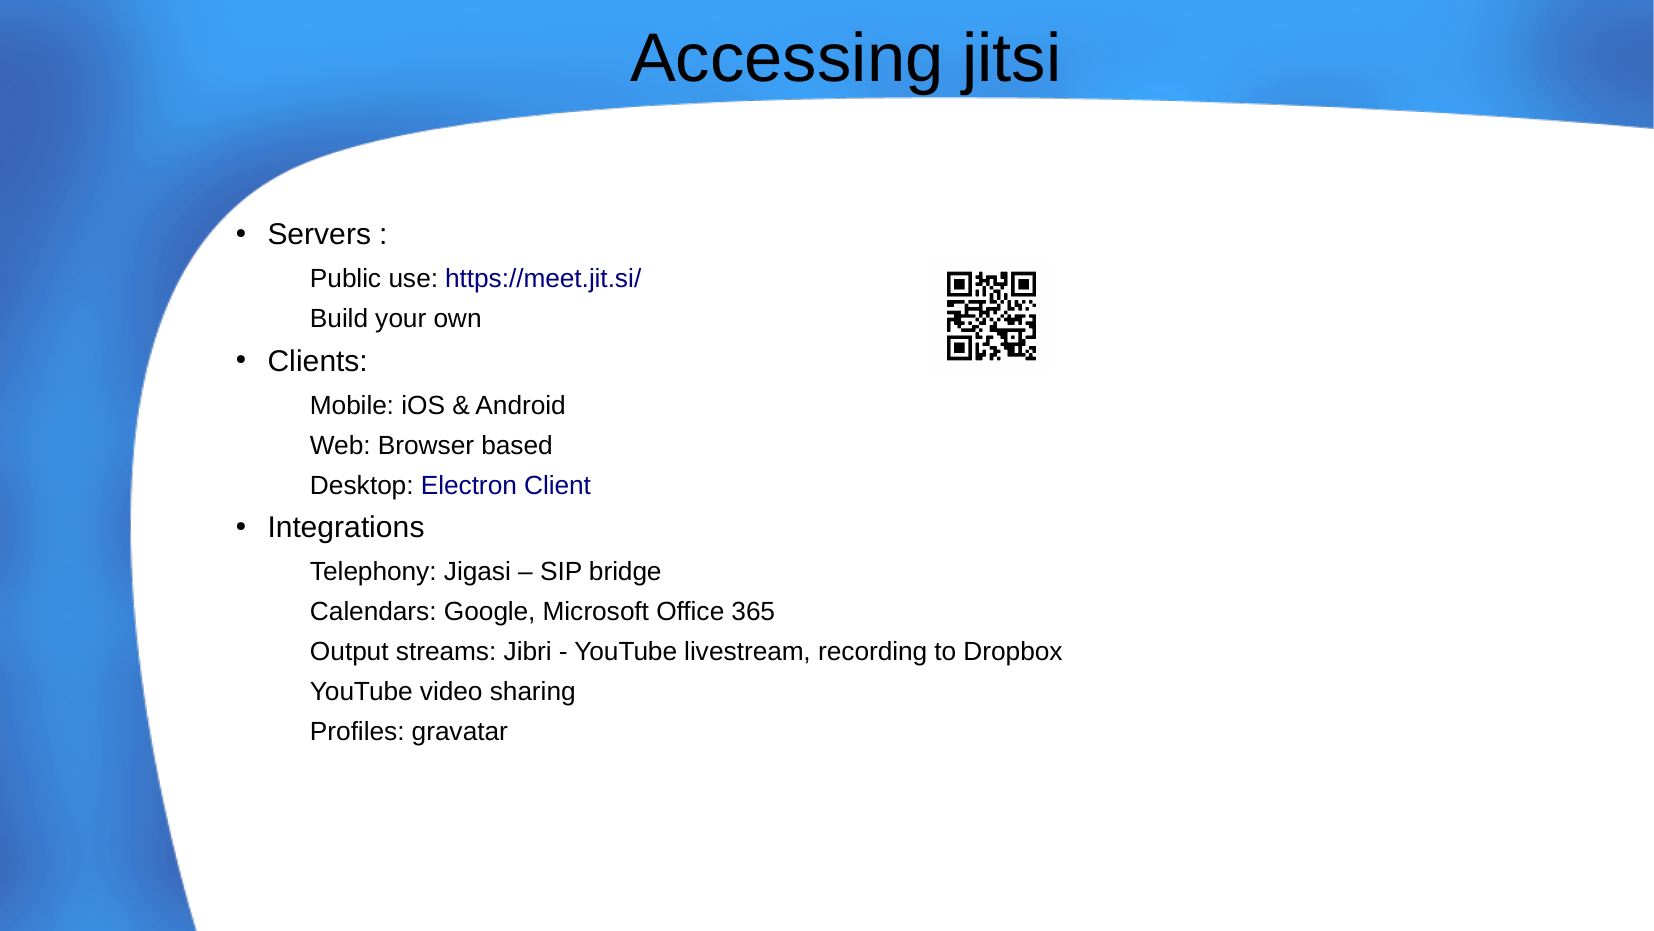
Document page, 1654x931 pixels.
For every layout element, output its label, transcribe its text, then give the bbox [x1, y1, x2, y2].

list Servers : Public use: https://meet.jit.si/ Build your own Clients: Mobile: iOS & Android Web: Browser based Desktop: Electron Client Integrations Telephony: Jigasi – SIP bridge Calendars: Google, Microsoft Office 365 Output streams: Jibri - YouTube livestream, recording to Dropbox YouTube video sharing Profiles: gravatar [225, 217, 1538, 758]
title Accessing jitsi [101, 0, 1591, 136]
picture [0, 0, 1654, 931]
